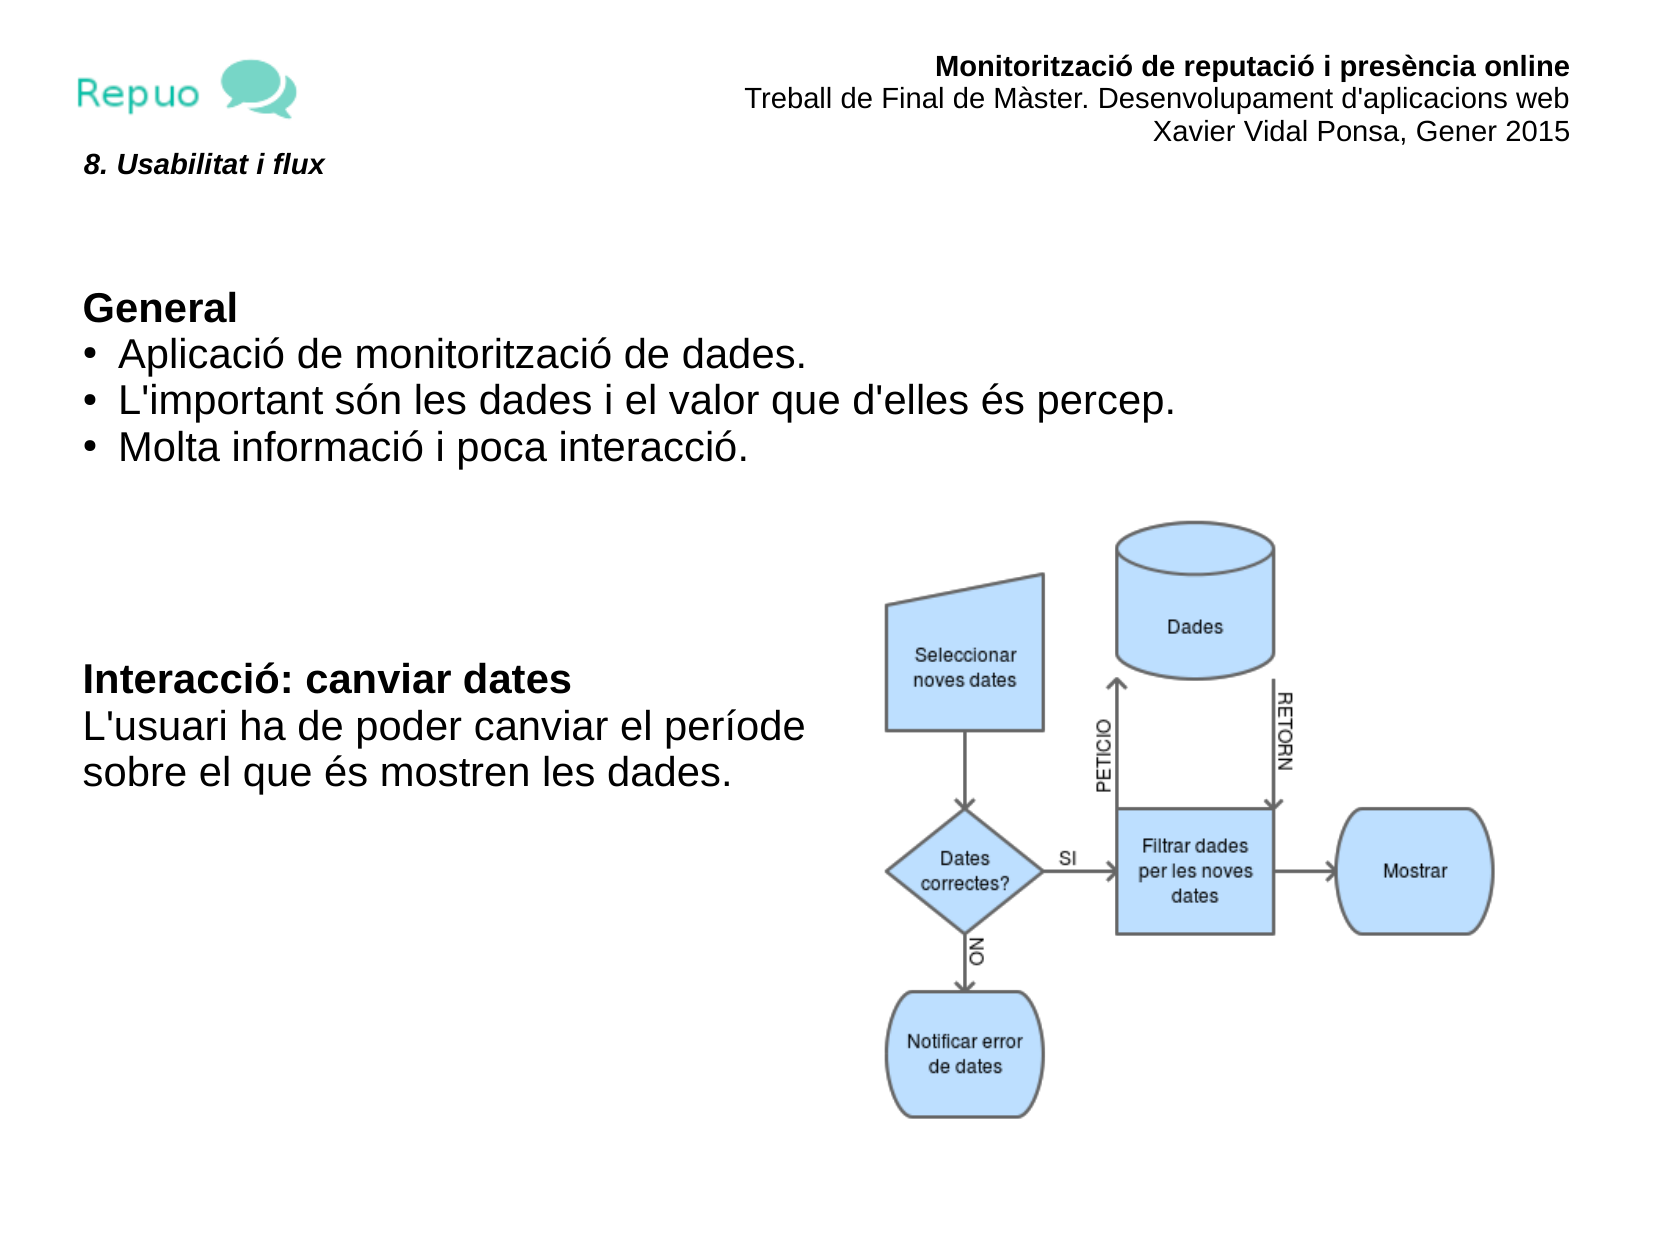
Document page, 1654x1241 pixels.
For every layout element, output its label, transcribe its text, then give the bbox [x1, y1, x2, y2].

title Monitorització de reputació i presència online Treball de Final de Màster. Desenvolupament d'aplicacions web Xavier Vidal Ponsa, Gener 2015 8. Usabilitat i flux [82, 49, 1571, 215]
text_box General Aplicació de monitorització de dades. L'important són les dades i el valor que d'elles és percep. Molta informació i poca interacció. Interacció: canviar dates L'usuari ha de poder canviar el període sobre el que és mostren les dades. [82, 284, 1571, 1004]
picture [58, 32, 309, 150]
picture [879, 515, 1501, 1126]
